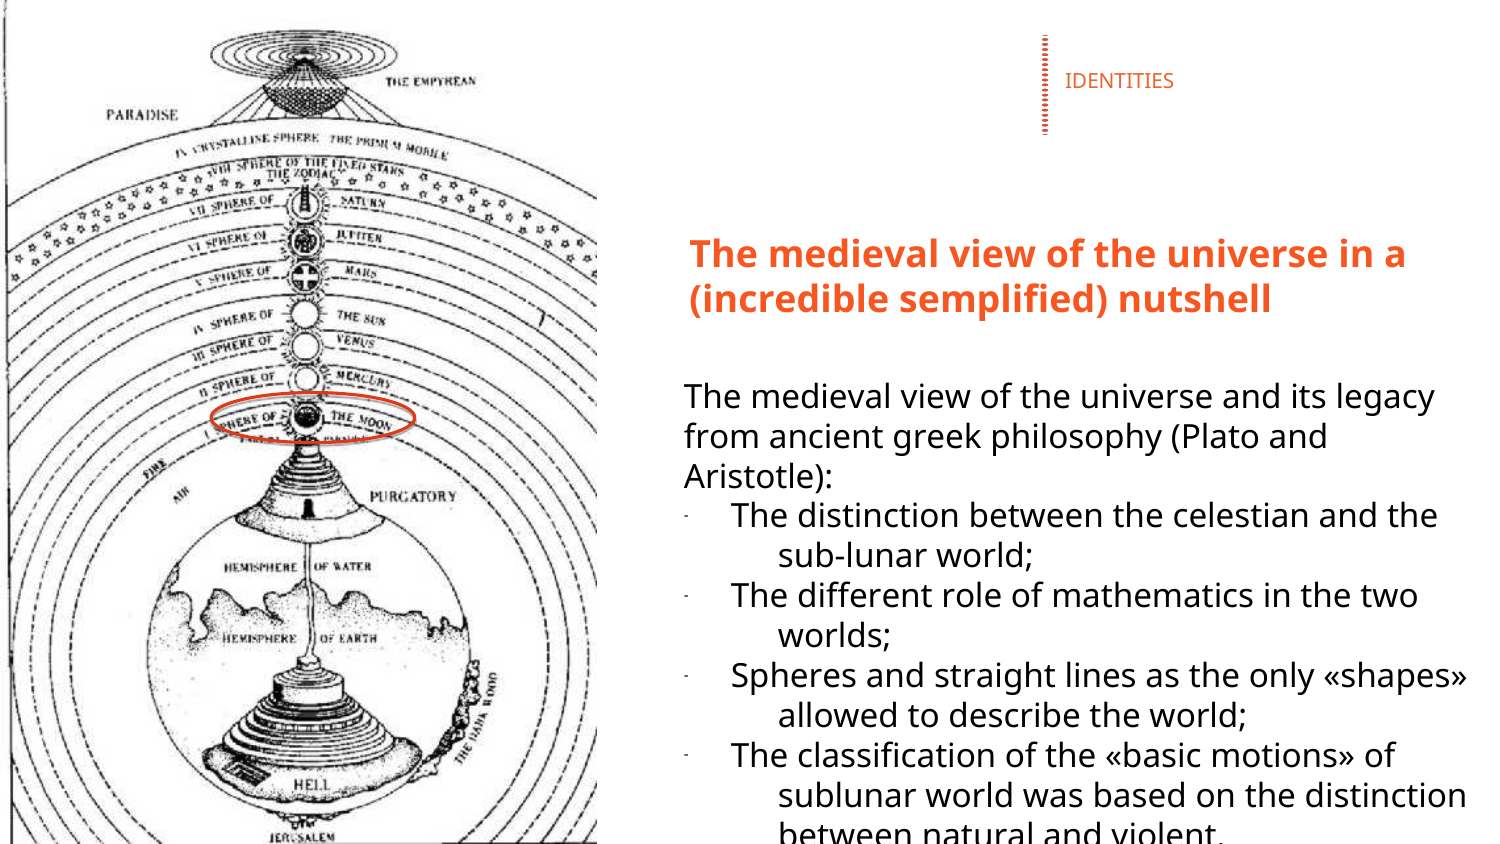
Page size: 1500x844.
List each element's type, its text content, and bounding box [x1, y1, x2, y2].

text_box The medieval view of the universe in a (incredible semplified) nutshell [674, 222, 1472, 329]
picture [0, 0, 597, 844]
text_box The medieval view of the universe and its legacy from ancient greek philosophy (Plato and Aristotle): The distinction between the celestian and the sub-lunar world; The different role of mathematics in the two worlds; Spheres and straight lines as the only «shapes» allowed to describe the world; The classification of the «basic motions» of sublunar world was based on the distinction between natural and violent. [669, 367, 1500, 787]
picture [1042, 35, 1051, 135]
text_box IDENTITIES [1050, 60, 1472, 121]
